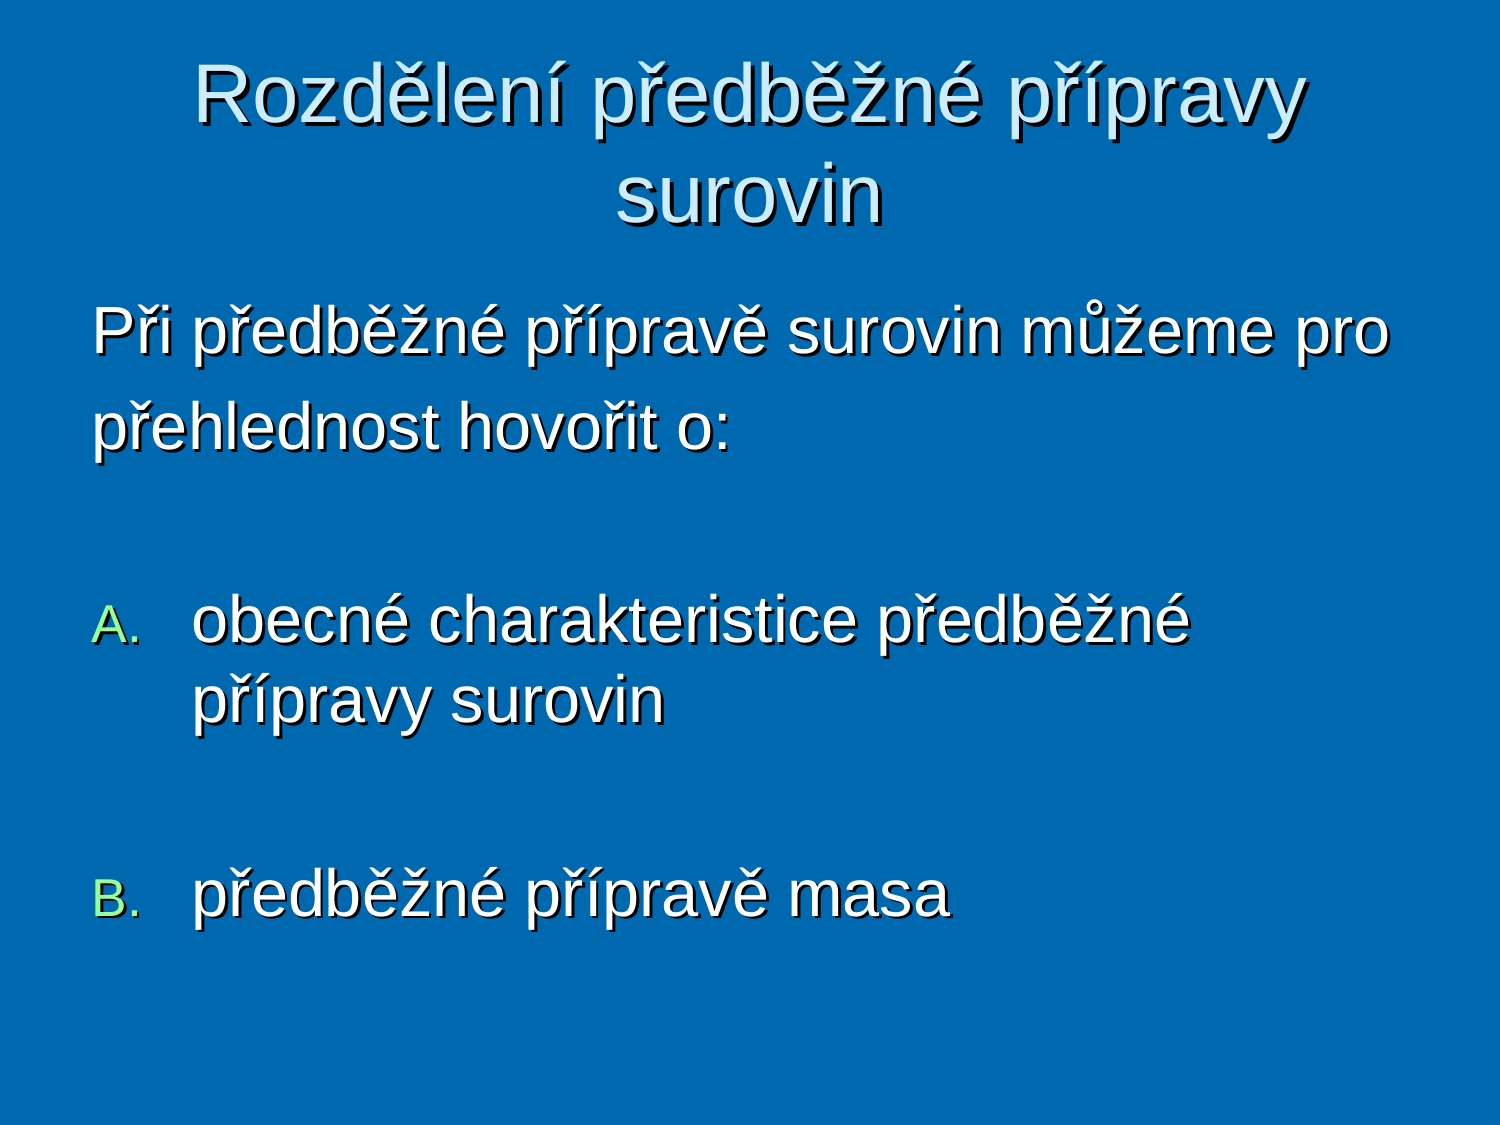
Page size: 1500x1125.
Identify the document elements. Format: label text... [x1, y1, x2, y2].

title Rozdělení předběžné přípravy surovin [75, 31, 1426, 247]
list Při předběžné přípravě surovin můžeme pro přehlednost hovořit o: obecné charakteristice předběžné přípravy surovin předběžné přípravě masa [76, 278, 1427, 1022]
